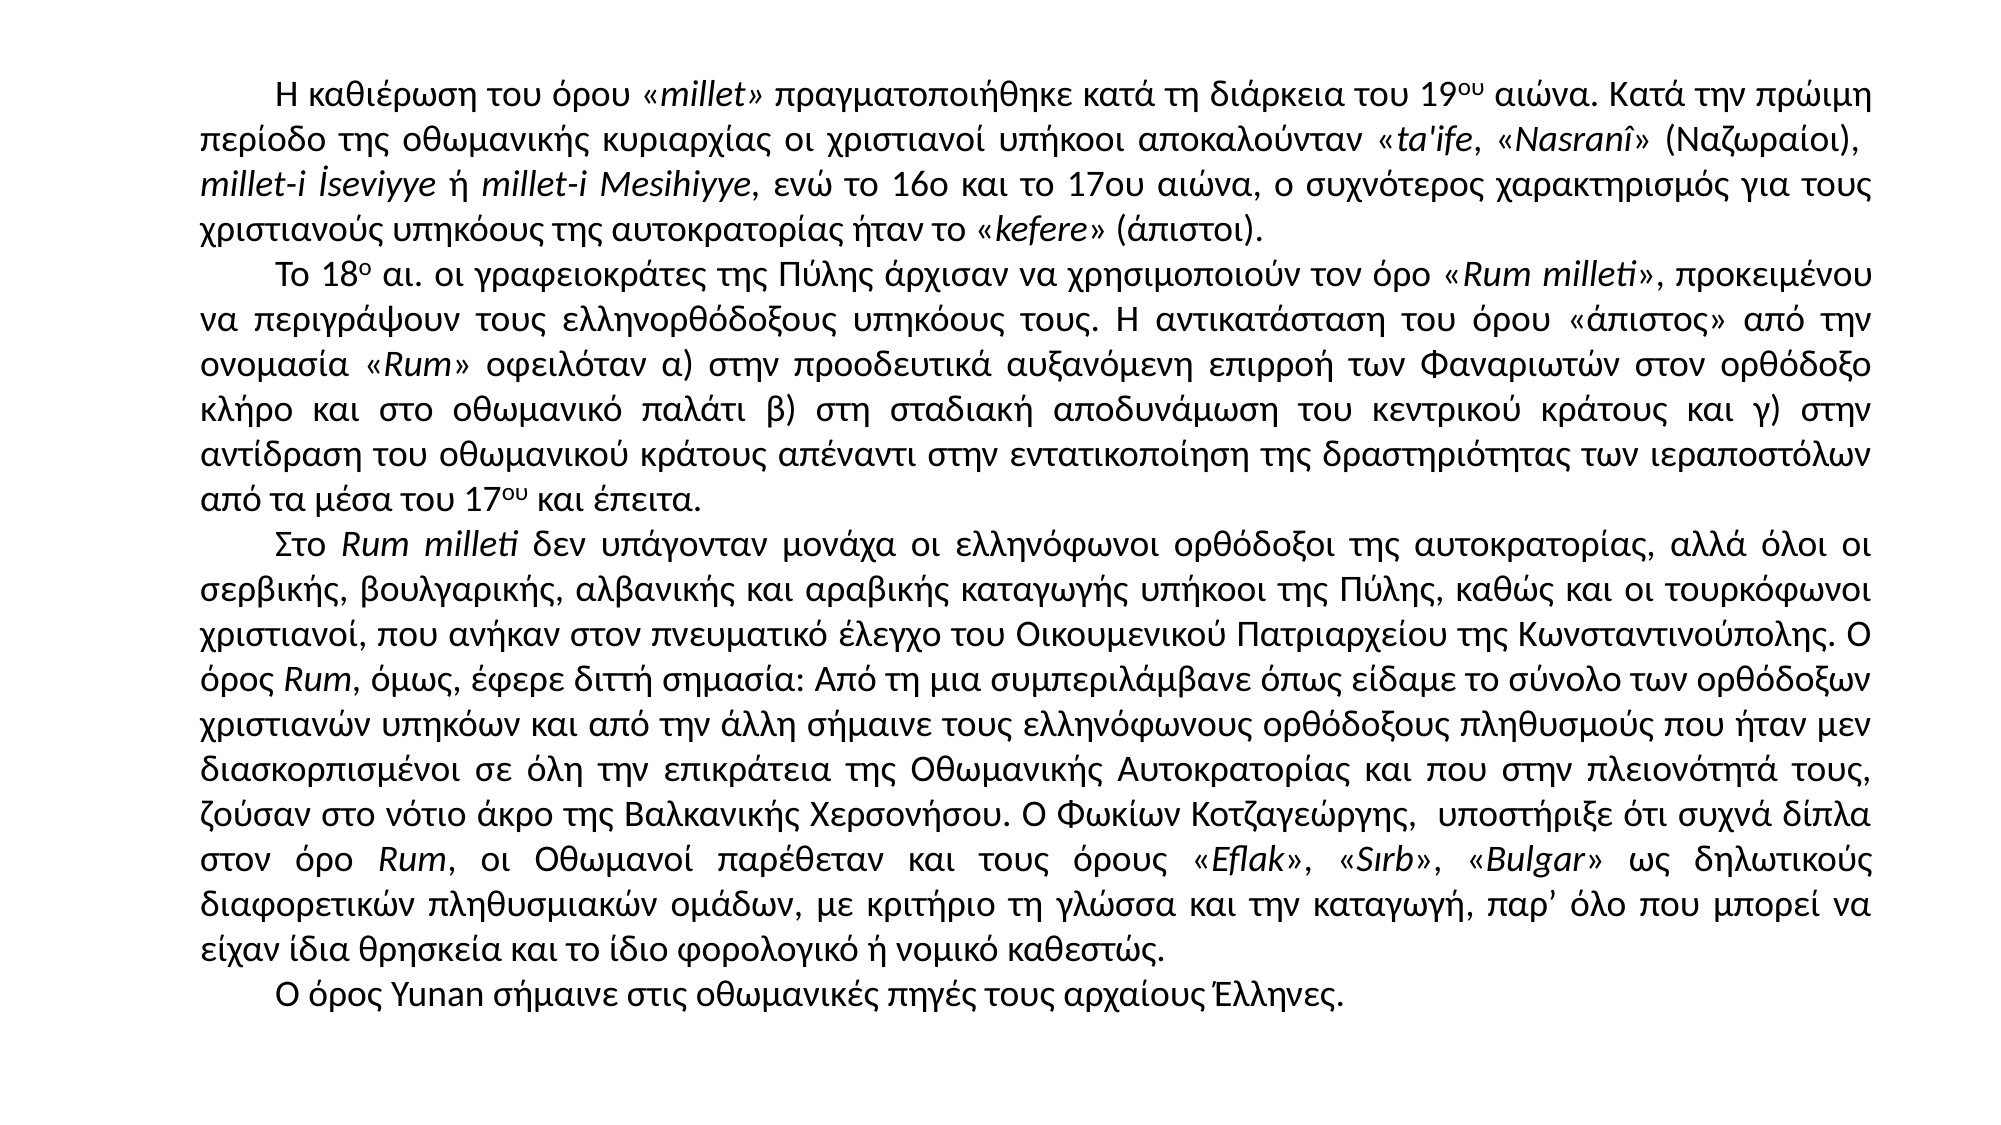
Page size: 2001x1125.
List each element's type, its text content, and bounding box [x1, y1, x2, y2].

text_box Η καθιέρωση του όρου «millet» πραγματοποιήθηκε κατά τη διάρκεια του 19ου αιώνα. Κατά την πρώιμη περίοδο της οθωμανικής κυριαρχίας οι χριστιανοί υπήκοοι αποκαλούνταν «ta'ife, «Nasranî» (Ναζωραίοι), millet-i İseviyye ή millet-i Mesihiyye, ενώ το 16ο και το 17ου αιώνα, ο συχνότερος χαρακτηρισμός για τους χριστιανούς υπηκόους της αυτοκρατορίας ήταν το «kefere» (άπιστοι). To 18ο αι. οι γραφειοκράτες της Πύλης άρχισαν να χρησιμοποιούν τον όρο «Rum milleti», προκειμένου να περιγράψουν τους ελληνορθόδοξους υπηκόους τους. Η αντικατάσταση του όρου «άπιστος» από την ονομασία «Rum» οφειλόταν α) στην προοδευτικά αυξανόμενη επιρροή των Φαναριωτών στον ορθόδοξο κλήρο και στο οθωμανικό παλάτι β) στη σταδιακή αποδυνάμωση του κεντρικού κράτους και γ) στην αντίδραση του οθωμανικού κράτους απέναντι στην εντατικοποίηση της δραστηριότητας των ιεραποστόλων από τα μέσα του 17ου και έπειτα. Στο Rum milleti δεν υπάγονταν μονάχα οι ελληνόφωνοι ορθόδοξοι της αυτοκρατορίας, αλλά όλοι οι σερβικής, βουλγαρικής, αλβανικής και αραβικής καταγωγής υπήκοοι της Πύλης, καθώς και οι τουρκόφωνοι χριστιανοί, που ανήκαν στον πνευματικό έλεγχο του Οικουμενικού Πατριαρχείου της Κωνσταντινούπολης. Ο όρος Rum, όμως, έφερε διττή σημασία: Από τη μια συμπεριλάμβανε όπως είδαμε το σύνολο των ορθόδοξων χριστιανών υπηκόων και από την άλλη σήμαινε τους ελληνόφωνους ορθόδοξους πληθυσμούς που ήταν μεν διασκορπισμένοι σε όλη την επικράτεια της Οθωμανικής Αυτοκρατορίας και που στην πλειονότητά τους, ζούσαν στο νότιο άκρο της Βαλκανικής Χερσονήσου. Ο Φωκίων Κοτζαγεώργης, υποστήριξε ότι συχνά δίπλα στον όρο Rum, οι Οθωμανοί παρέθεταν και τους όρους «Eflak», «Sırb», «Bulgar» ως δηλωτικούς διαφορετικών πληθυσμιακών ομάδων, με κριτήριο τη γλώσσα και την καταγωγή, παρ’ όλο που μπορεί να είχαν ίδια θρησκεία και το ίδιο φορολογικό ή νομικό καθεστώς. Ο όρος Yunan σήμαινε στις οθωμανικές πηγές τους αρχαίους Έλληνες. [185, 61, 1897, 1076]
